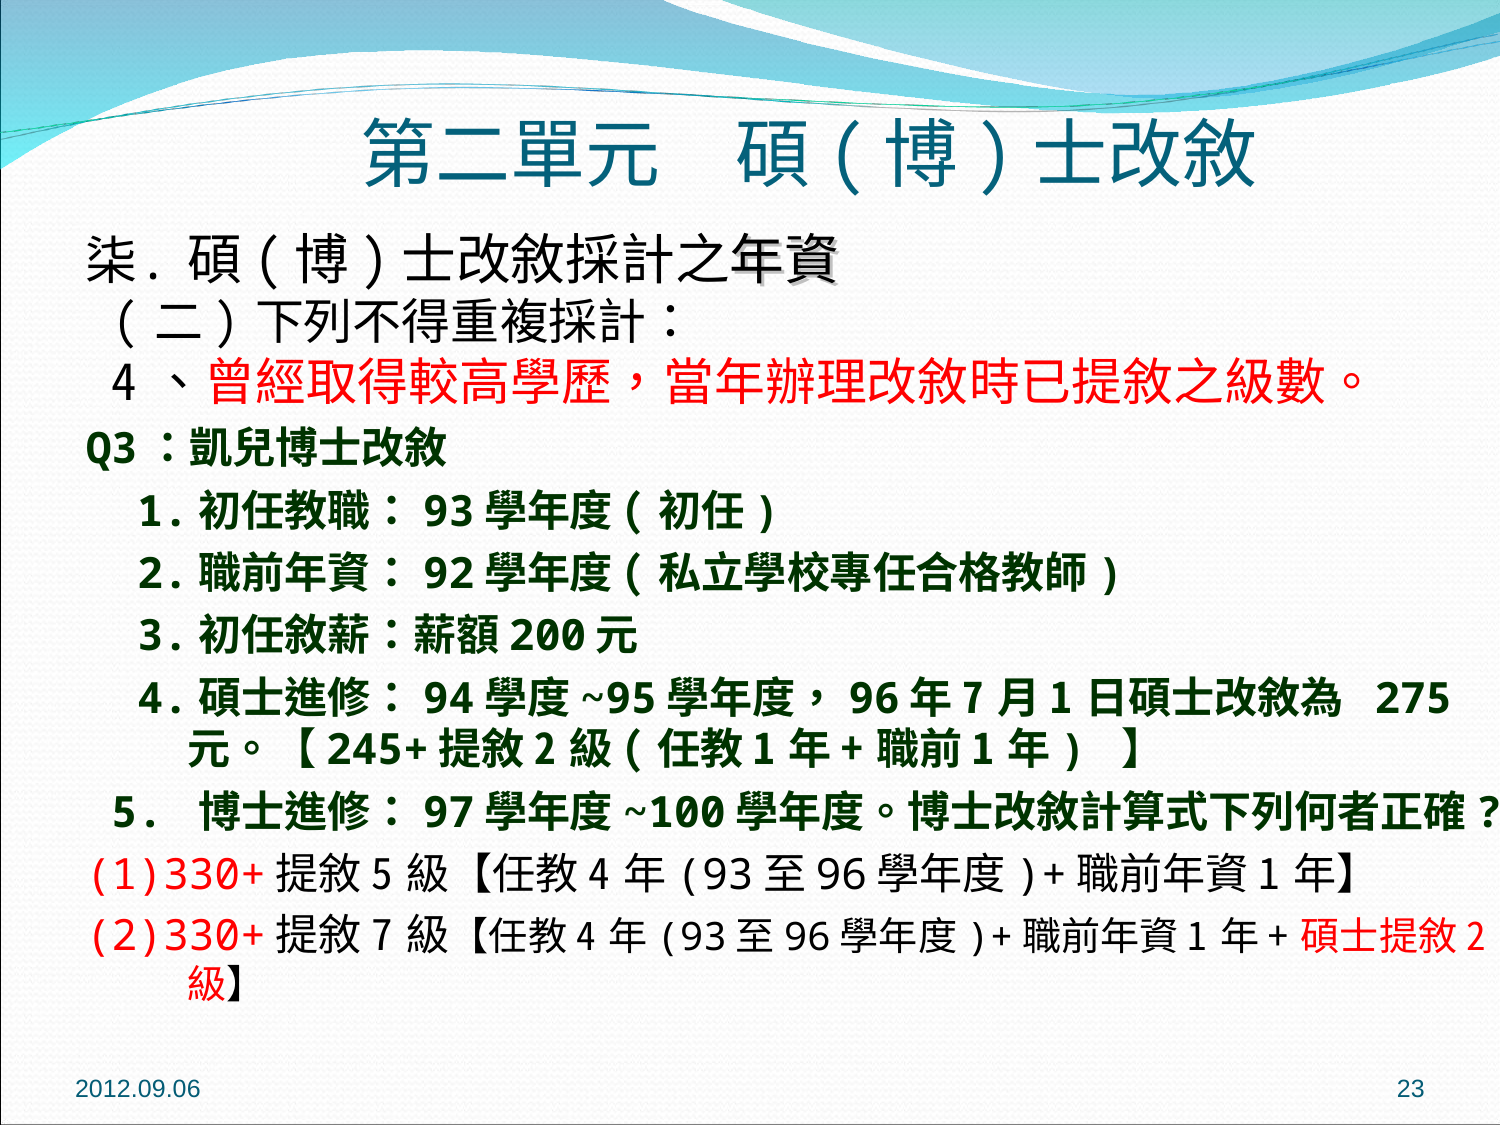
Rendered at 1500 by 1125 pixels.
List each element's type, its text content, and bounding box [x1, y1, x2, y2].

list 碩(博)士改敘採計之年資 (二)下列不得重複採計： 4、曾經取得較高學歷，當年辦理改敘時已提敘之級數。 Q3：凱兒博士改敘 1.初任教職：93學年度(初任) 2.職前年資：92學年度(私立學校專任合格教師) 3.初任敘薪：薪額200元 4.碩士進修：94學度~95學年度，96年7月1日碩士改敘為 275元。【245+提敘2級(任教1年+職前1年) 】 5. 博士進修：97學年度~100學年度。博士改敘計算式下列何者正確? (1)330+提敘5級【任教4年(93至96學年度)+職前年資1年】 (2)330+提敘7級【任教4年(93至96學年度)+職前年資1年+碩士提敘2級】 [70, 229, 1500, 1055]
text_box <number> [1299, 1042, 1426, 1103]
picture [0, 0, 1500, 1125]
text_box 第二單元 碩(博)士改敘 [171, 46, 1447, 197]
text_box 2012.09.06 [74, 1042, 426, 1103]
